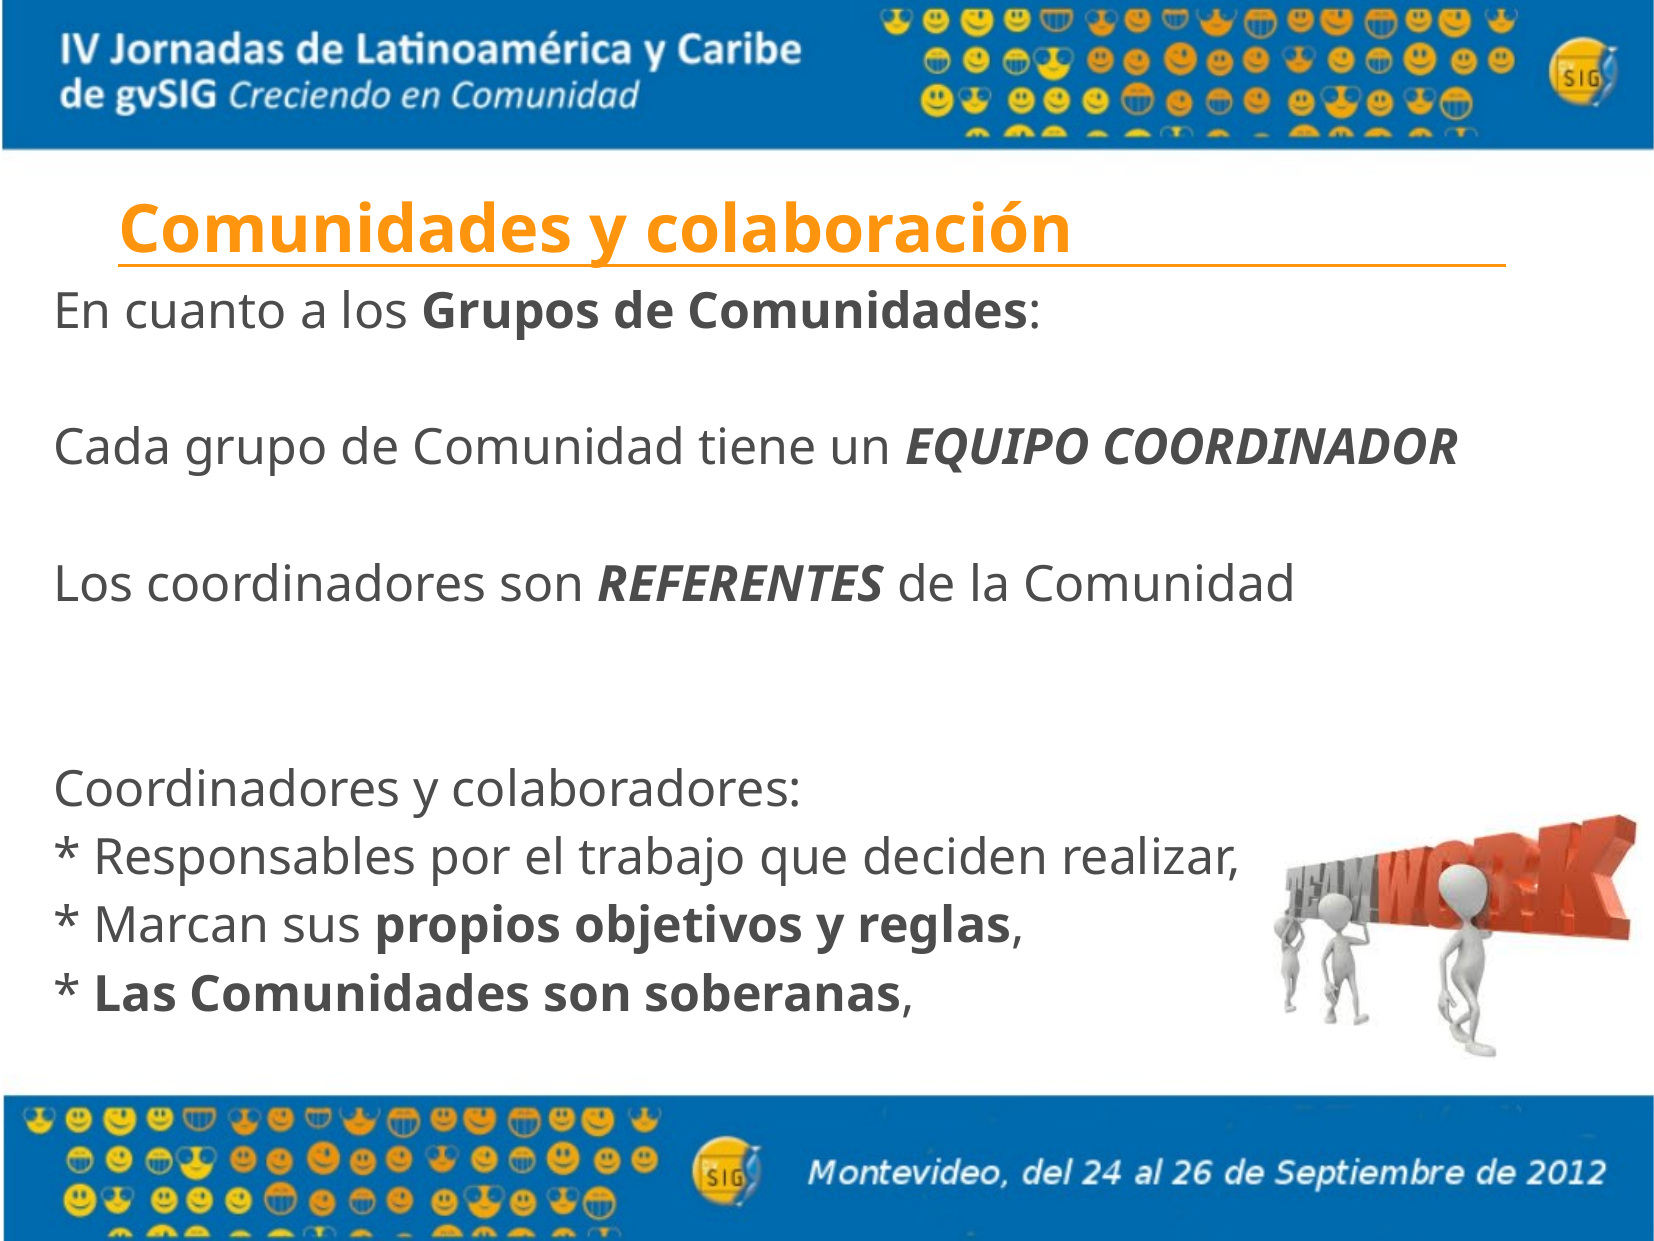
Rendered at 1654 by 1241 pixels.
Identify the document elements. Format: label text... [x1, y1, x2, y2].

title Comunidades y colaboración [118, 187, 1607, 266]
title En cuanto a los Grupos de Comunidades: Cada grupo de Comunidad tiene un EQUIPO COORDINADOR Los coordinadores son REFERENTES de la Comunidad Coordinadores y colaboradores: * Responsables por el trabajo que deciden realizar, * Marcan sus propios objetivos y reglas, * Las Comunidades son soberanas, [53, 330, 1642, 971]
picture [1, 0, 1654, 1241]
